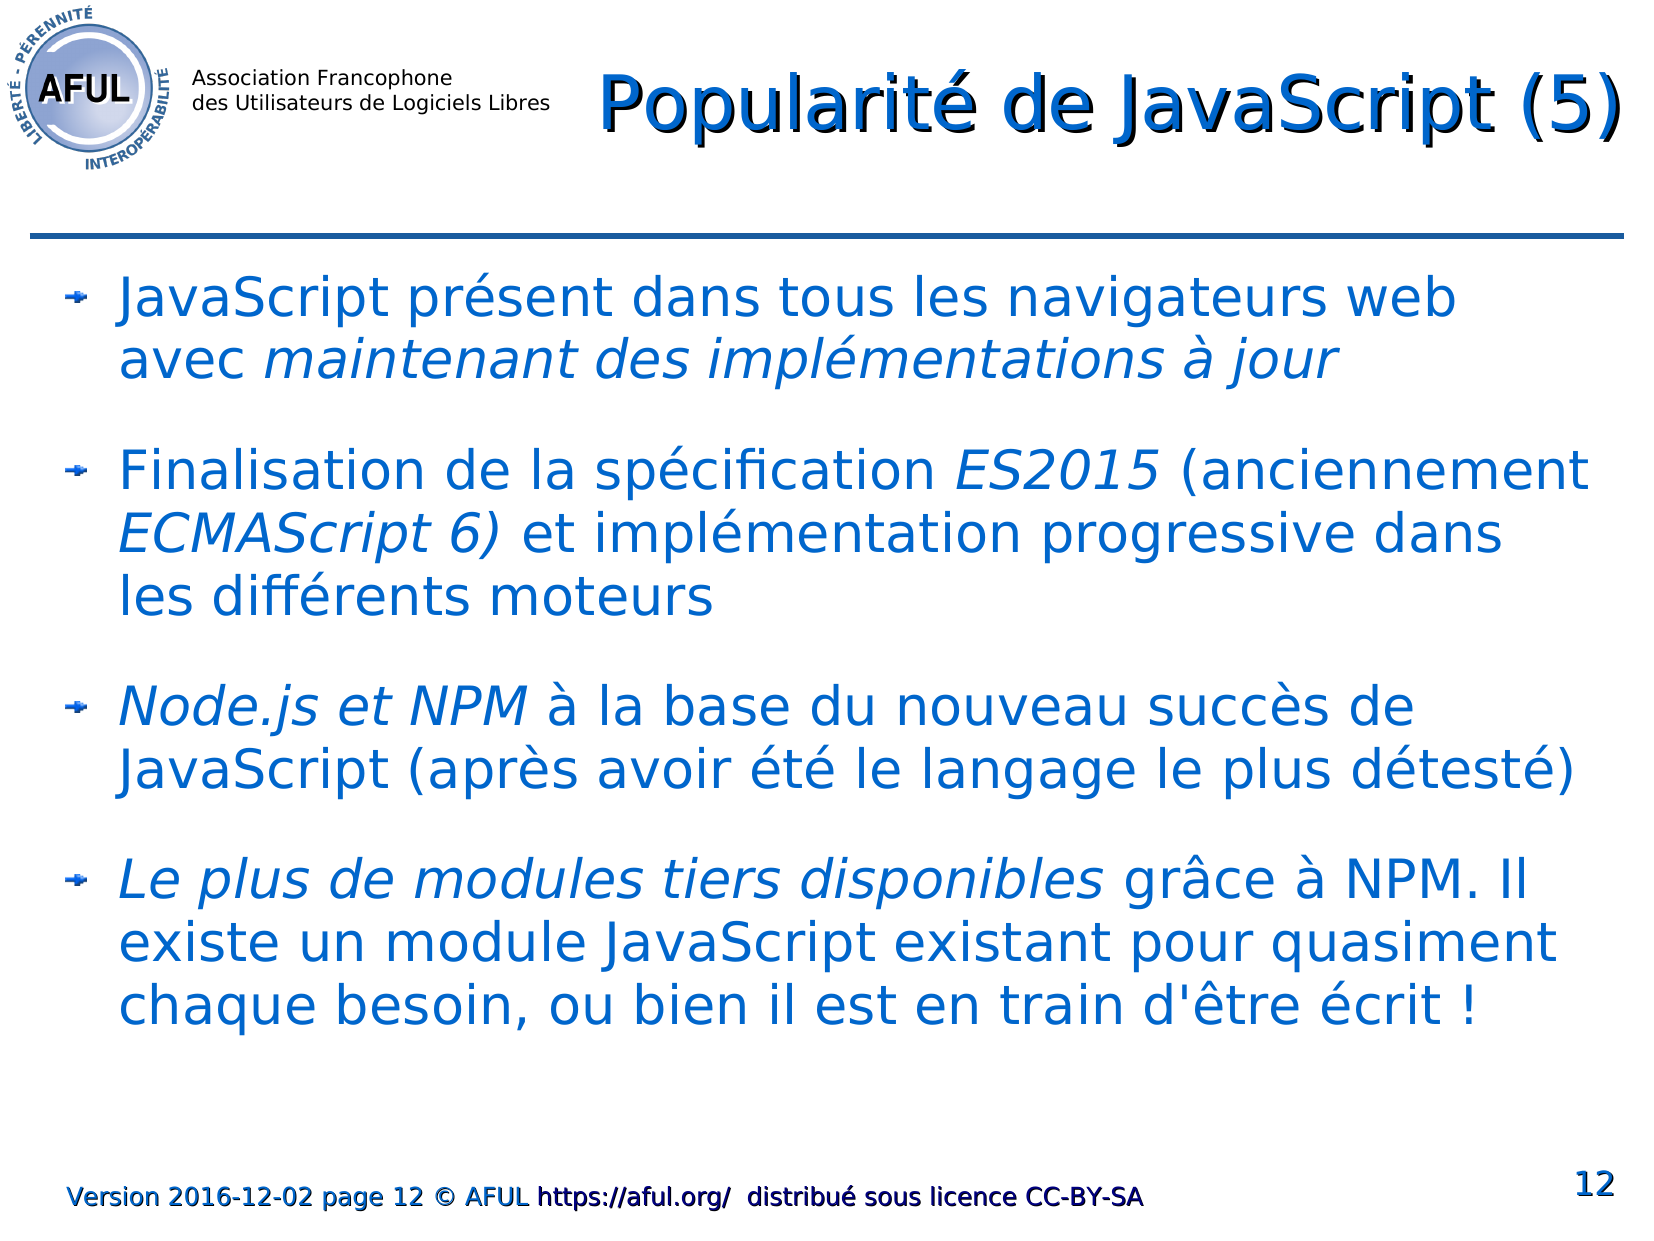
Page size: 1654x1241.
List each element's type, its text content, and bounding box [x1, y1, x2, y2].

picture [0, 0, 178, 178]
list JavaScript présent dans tous les navigateurs web avec maintenant des implémentations à jour Finalisation de la spécification ES2015 (anciennement ECMAScript 6) et implémentation progressive dans les différents moteurs Node.js et NPM à la base du nouveau succès de JavaScript (après avoir été le langage le plus détesté) Le plus de modules tiers disponibles grâce à NPM. Il existe un module JavaScript existant pour quasiment chaque besoin, ou bien il est en train d'être écrit ! [47, 265, 1595, 1211]
title Popularité de JavaScript (5) [501, 0, 1625, 207]
